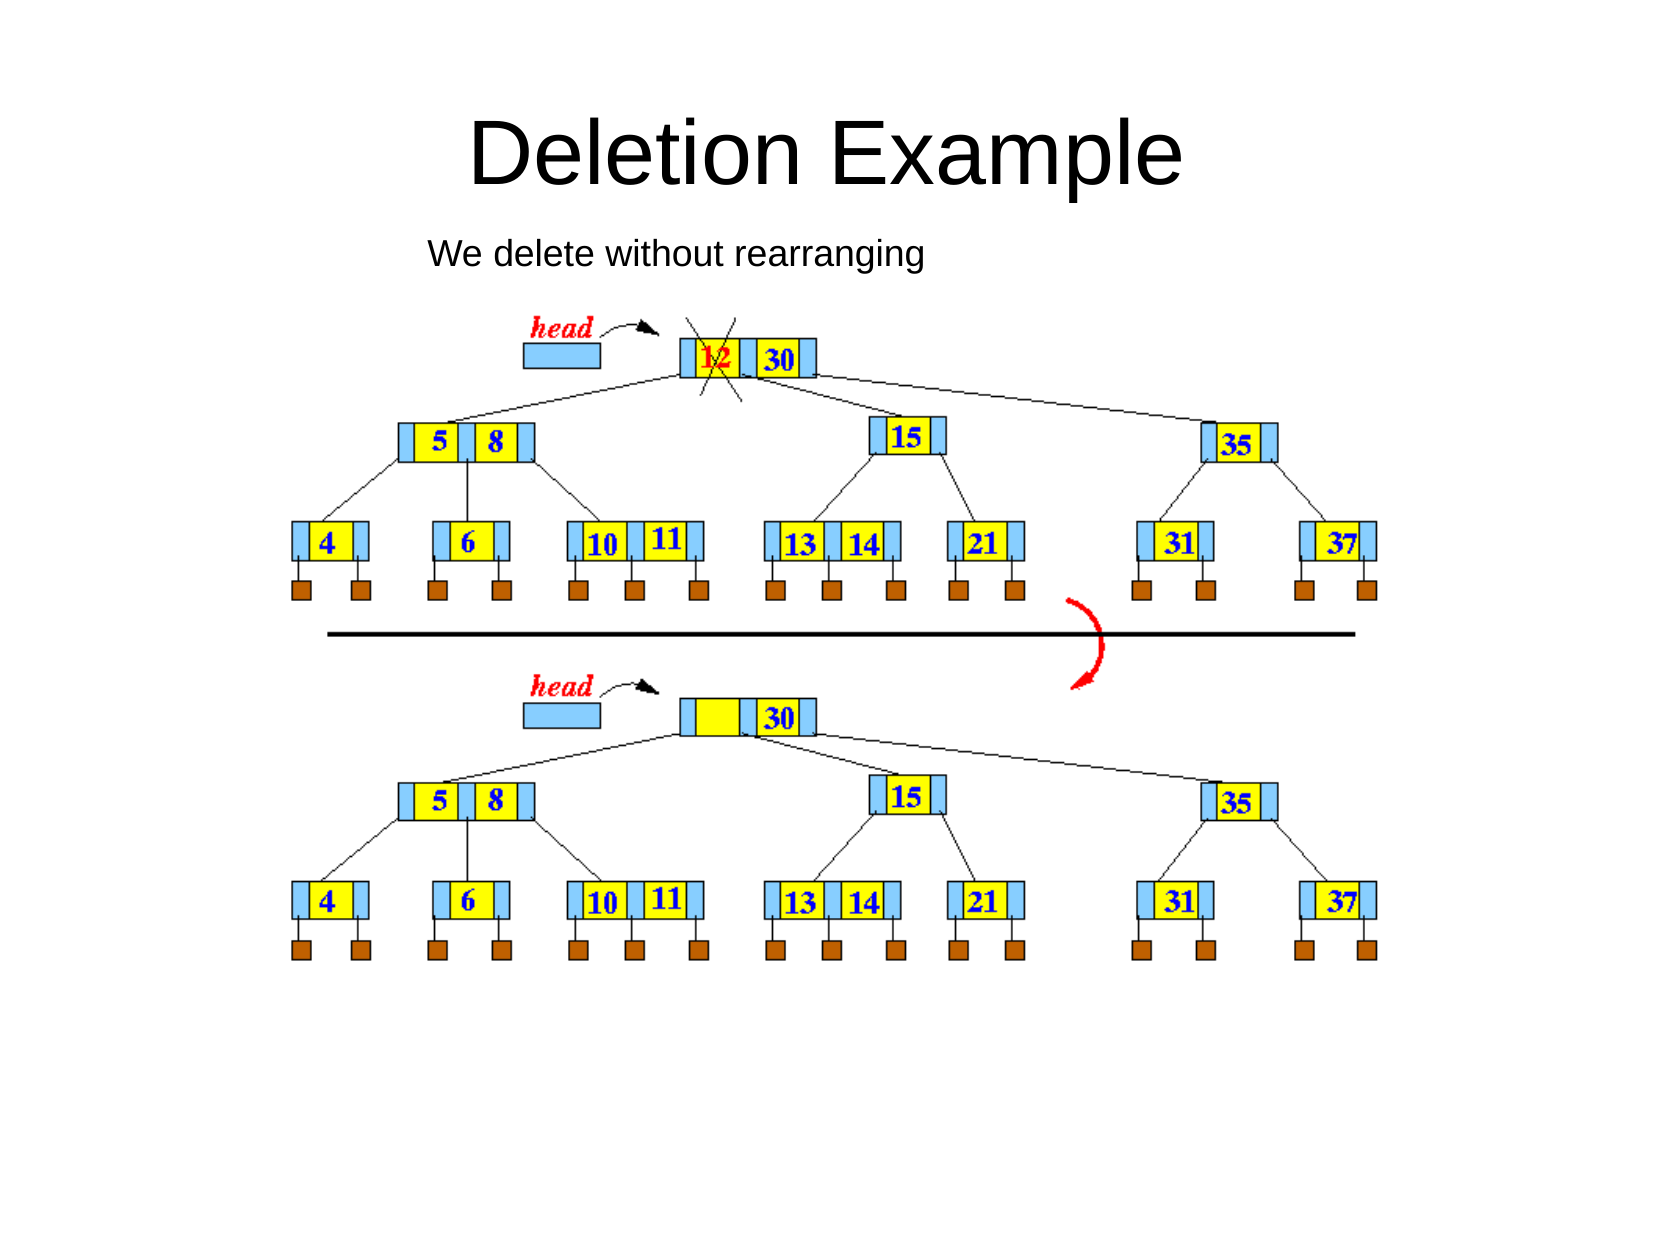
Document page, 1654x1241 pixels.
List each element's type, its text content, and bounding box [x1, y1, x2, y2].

picture [240, 299, 1426, 989]
title Deletion Example [82, 56, 1571, 250]
text_box We delete without rearranging [412, 225, 1576, 282]
